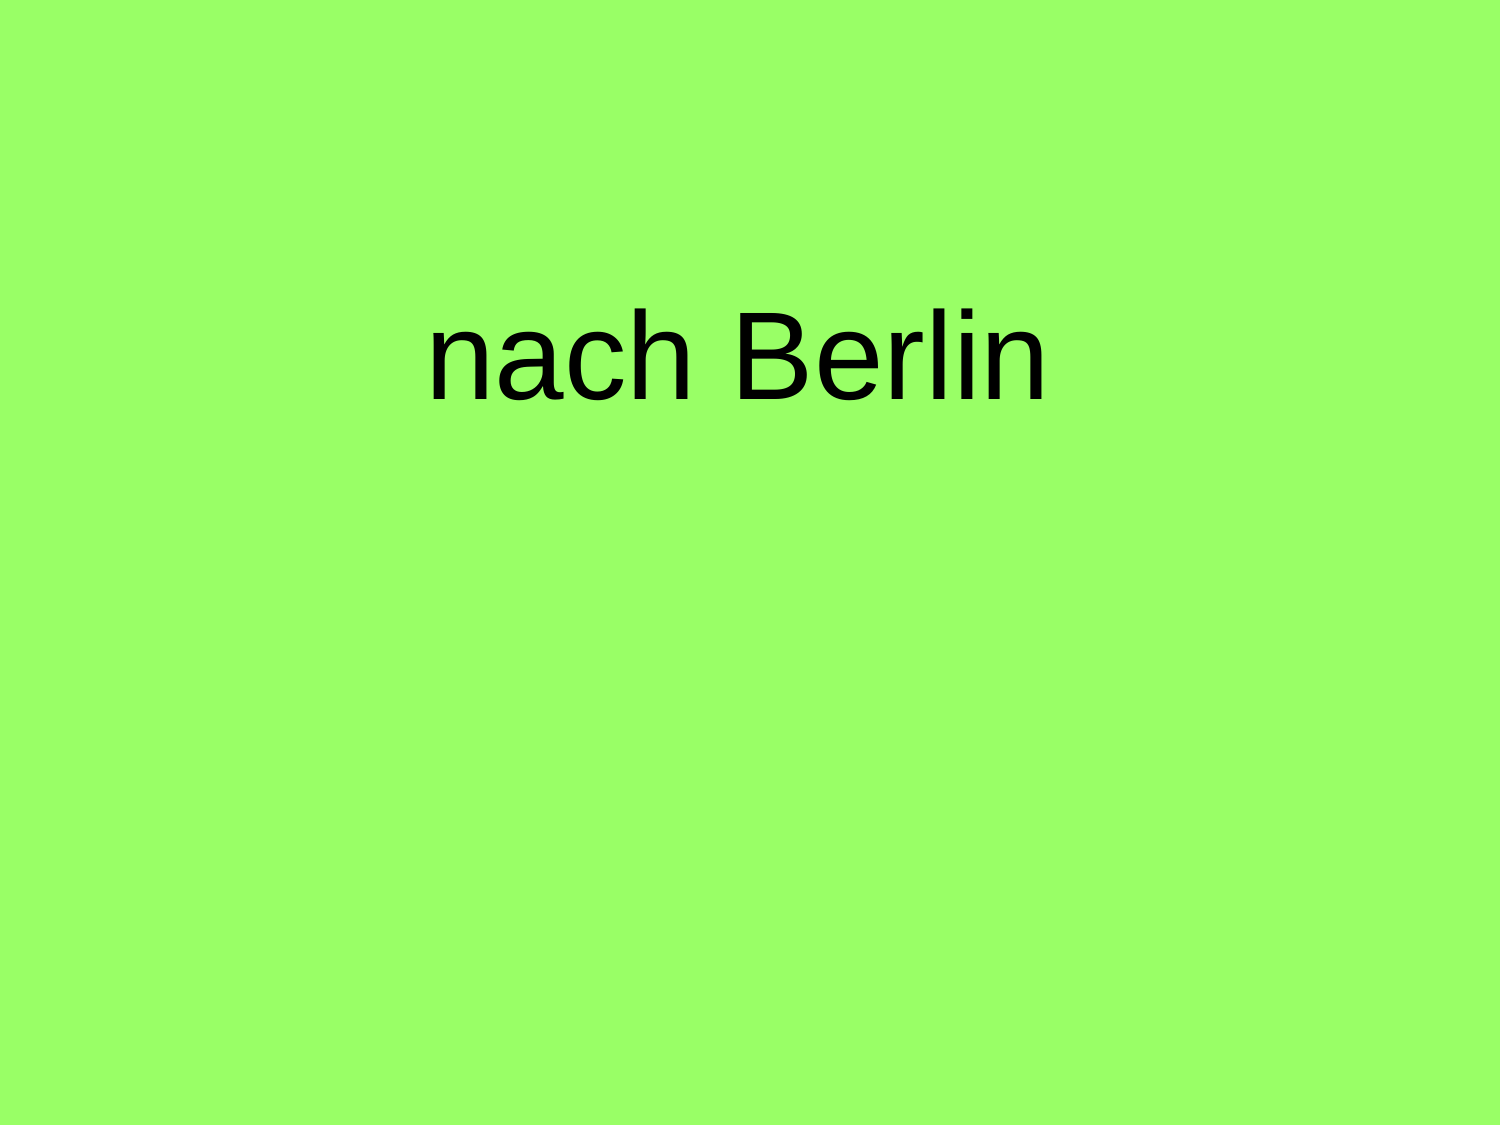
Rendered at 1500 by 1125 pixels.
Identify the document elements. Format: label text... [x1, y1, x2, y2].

title nach Berlin [88, 160, 1388, 539]
